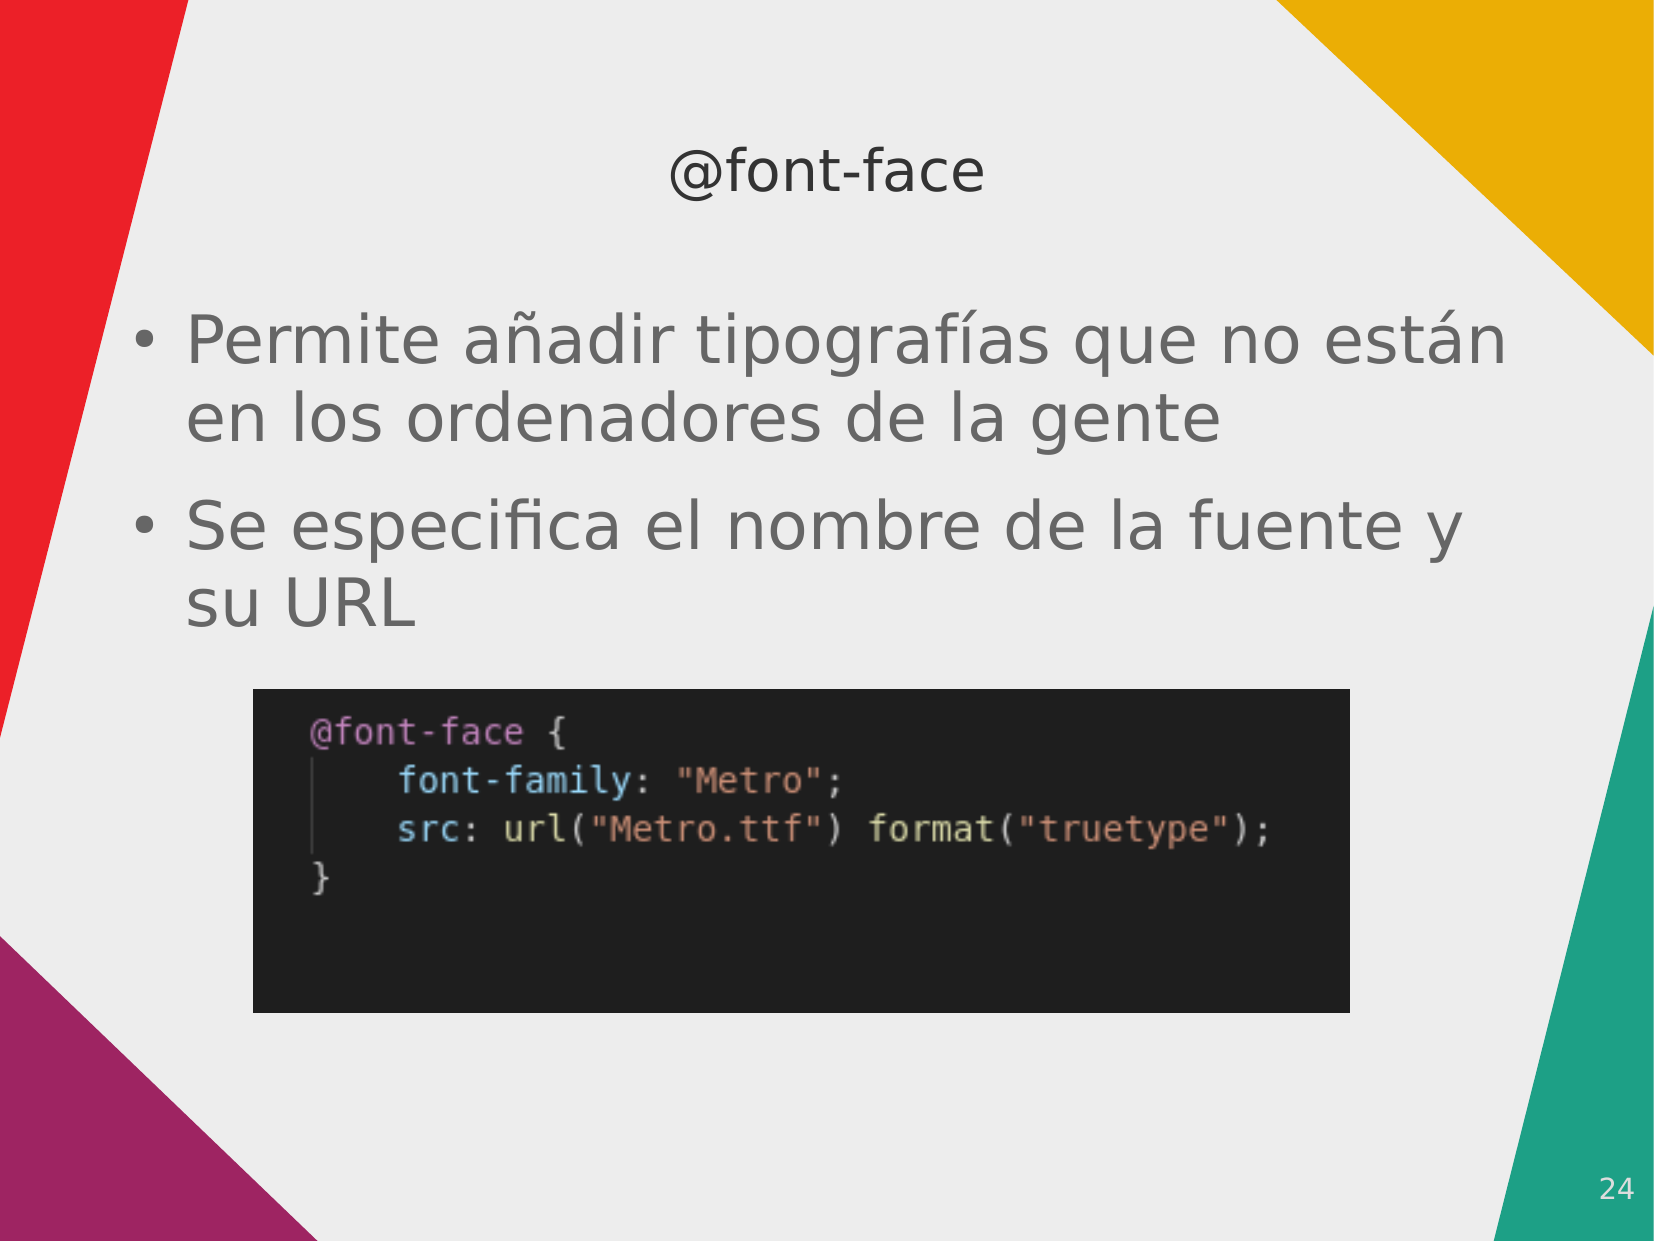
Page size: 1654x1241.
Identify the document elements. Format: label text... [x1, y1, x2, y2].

picture [253, 689, 1351, 1013]
title @font-face [114, 73, 1539, 271]
list Permite añadir tipografías que no están en los ordenadores de la gente Se especifica el nombre de la fuente y su URL [114, 302, 1539, 1033]
